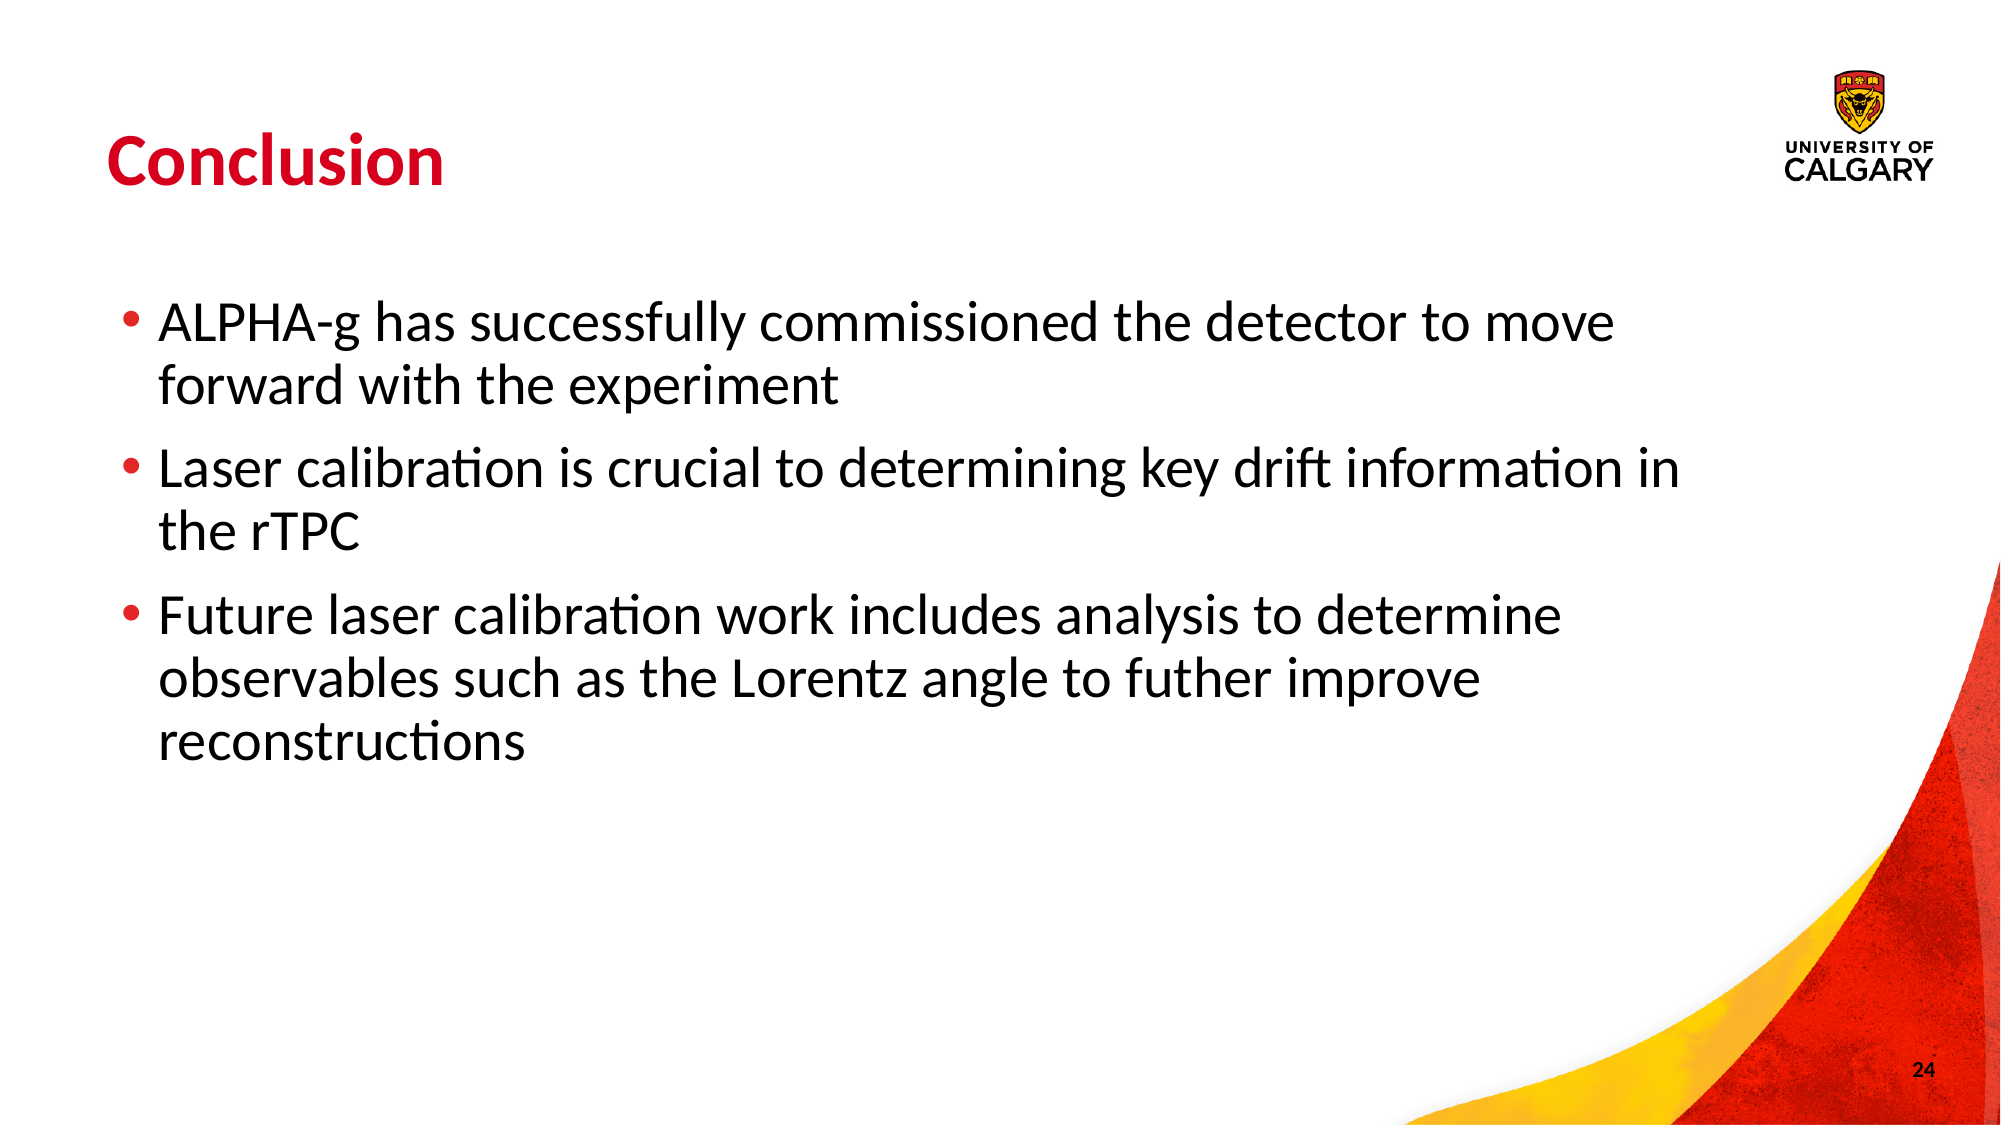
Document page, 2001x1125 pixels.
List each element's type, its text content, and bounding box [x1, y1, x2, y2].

title Conclusion [92, 76, 1688, 246]
picture [0, 0, 2001, 1125]
list ALPHA-g has successfully commissioned the detector to move forward with the experiment Laser calibration is crucial to determining key drift information in the rTPC Future laser calibration work includes analysis to determine observables such as the Lorentz angle to futher improve reconstructions [106, 283, 1784, 934]
text_box <number> [1500, 1046, 1951, 1107]
